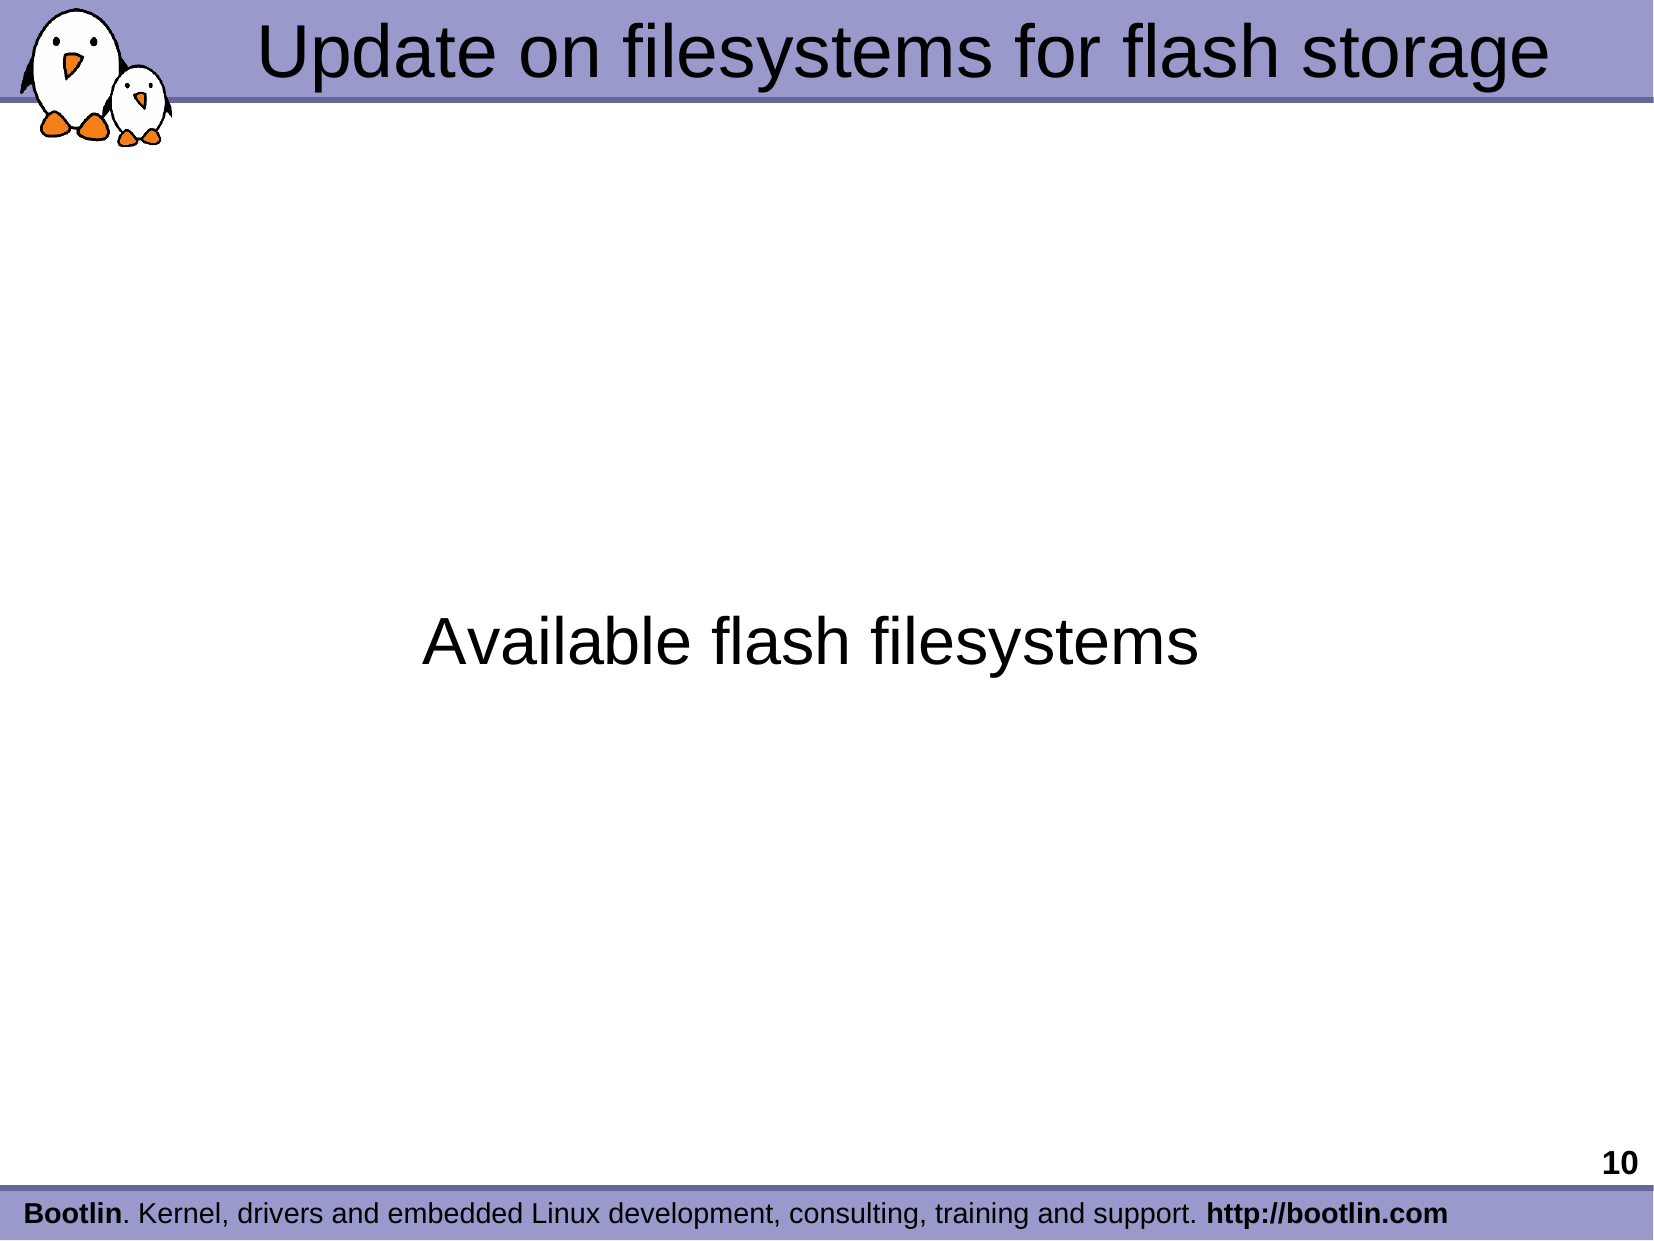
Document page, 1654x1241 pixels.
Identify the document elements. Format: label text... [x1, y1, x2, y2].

picture [20, 8, 172, 147]
title Update on filesystems for flash storage [178, 5, 1631, 97]
subtitle Available flash filesystems [105, 216, 1518, 1066]
